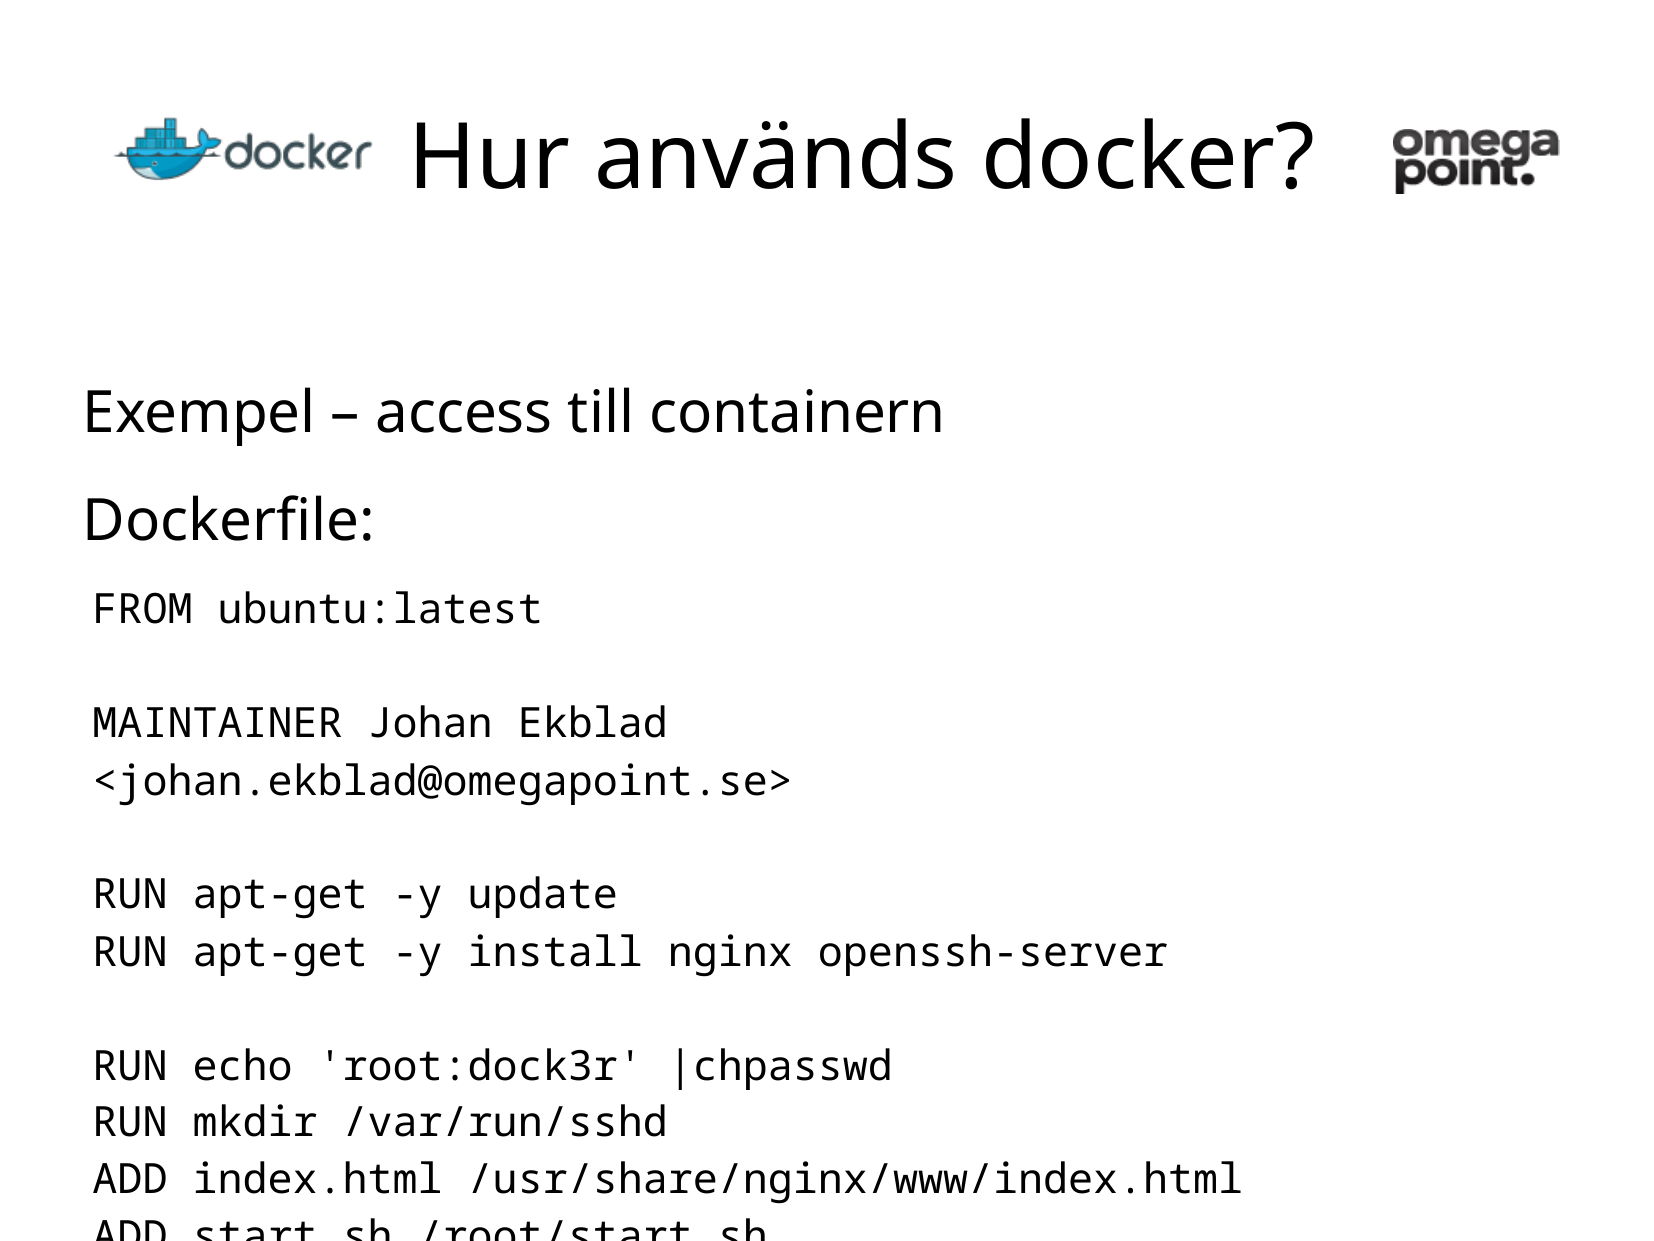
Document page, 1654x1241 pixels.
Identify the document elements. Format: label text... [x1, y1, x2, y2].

text_box FROM ubuntu:latest MAINTAINER Johan Ekblad <johan.ekblad@omegapoint.se> RUN apt-get -y update RUN apt-get -y install nginx openssh-server RUN echo 'root:dock3r' |chpasswd RUN mkdir /var/run/sshd ADD index.html /usr/share/nginx/www/index.html ADD start.sh /root/start.sh EXPOSE 22 EXPOSE 80 CMD ["/bin/sh","/root/start.sh"] [77, 571, 1382, 1217]
picture [99, 94, 390, 204]
list Exempel – access till containern Dockerfile: [82, 369, 1571, 1146]
title Hur används docker? [82, 49, 1571, 257]
picture [1393, 129, 1560, 194]
